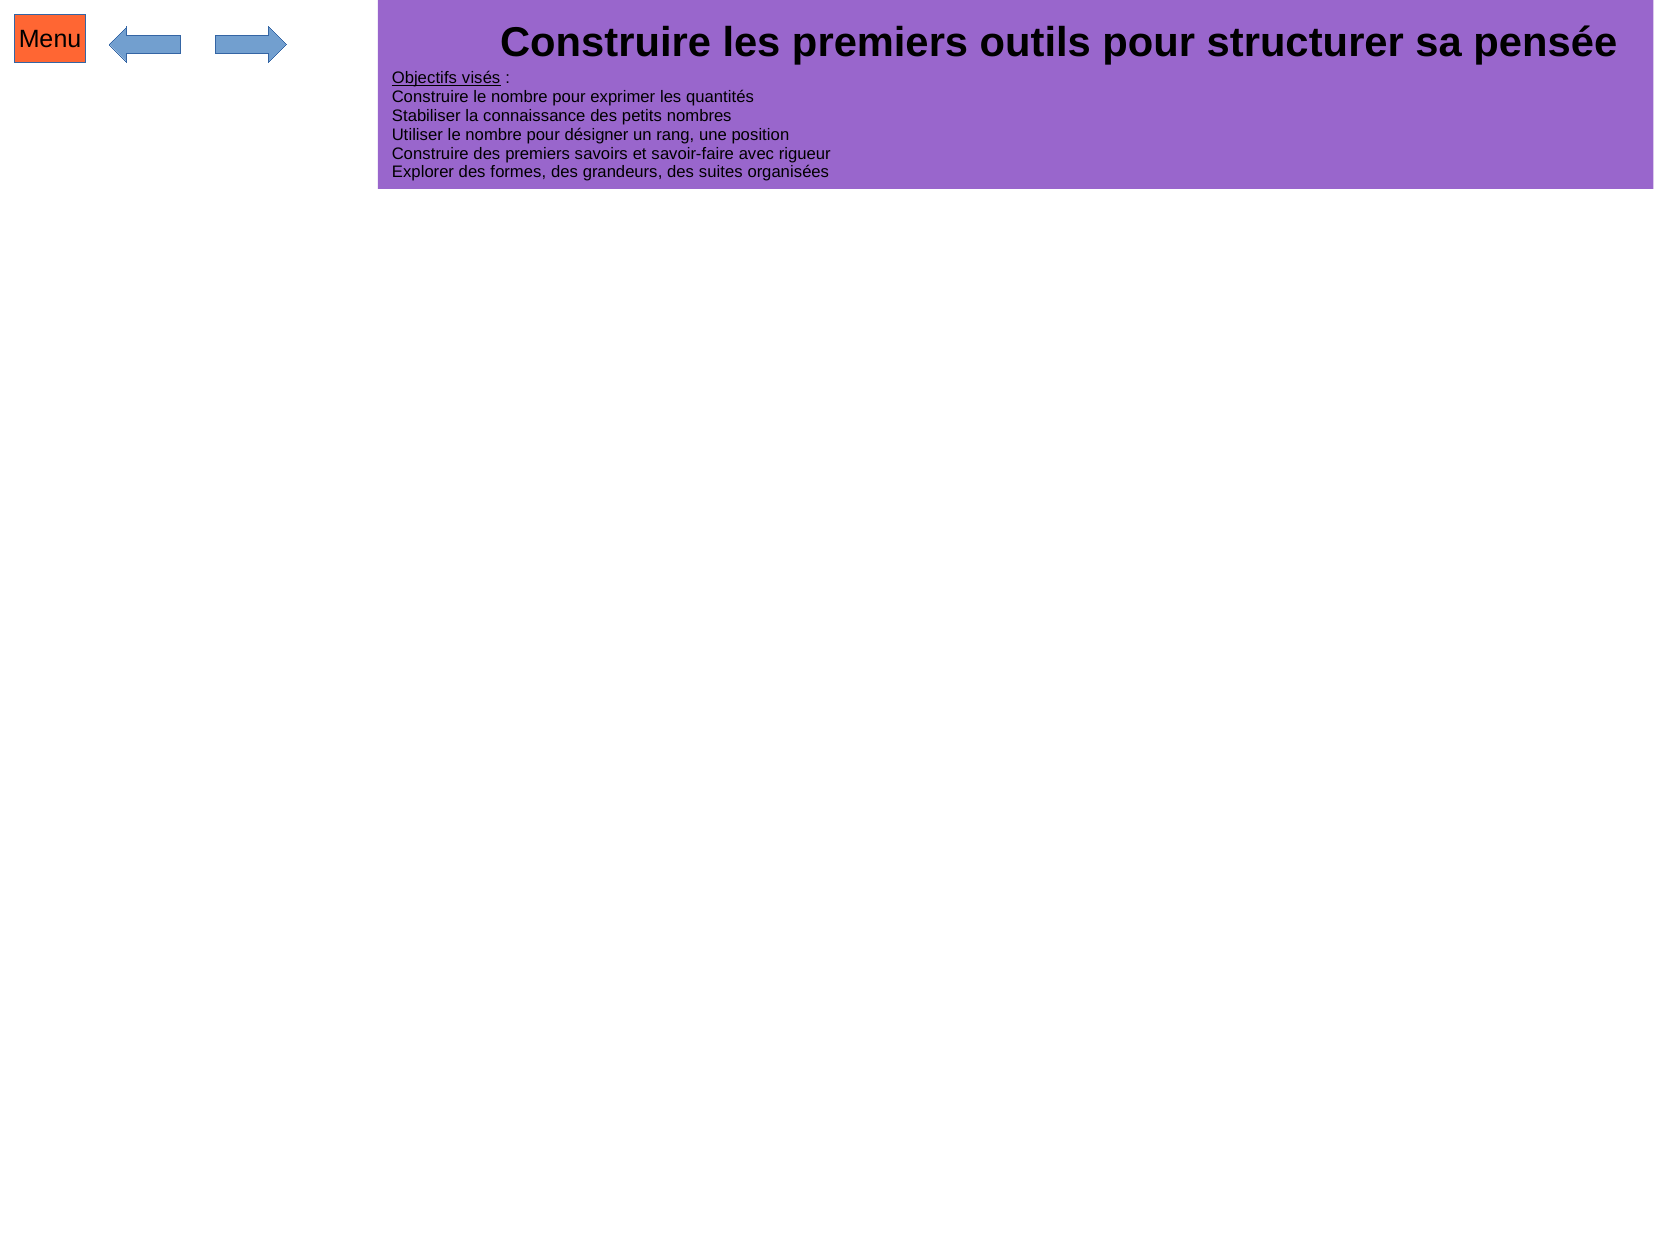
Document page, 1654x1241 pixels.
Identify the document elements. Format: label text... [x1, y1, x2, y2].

text_box Objectifs visés : Construire le nombre pour exprimer les quantités Stabiliser la connaissance des petits nombres Utiliser le nombre pour désigner un rang, une position Construire des premiers savoirs et savoir-faire avec rigueur Explorer des formes, des grandeurs, des suites organisées [377, 61, 898, 189]
text_box [109, 26, 181, 63]
text_box Construire les premiers outils pour structurer sa pensée [485, 11, 1633, 160]
text_box [215, 26, 287, 63]
text_box [377, 0, 1654, 189]
text_box Menu [14, 14, 86, 63]
